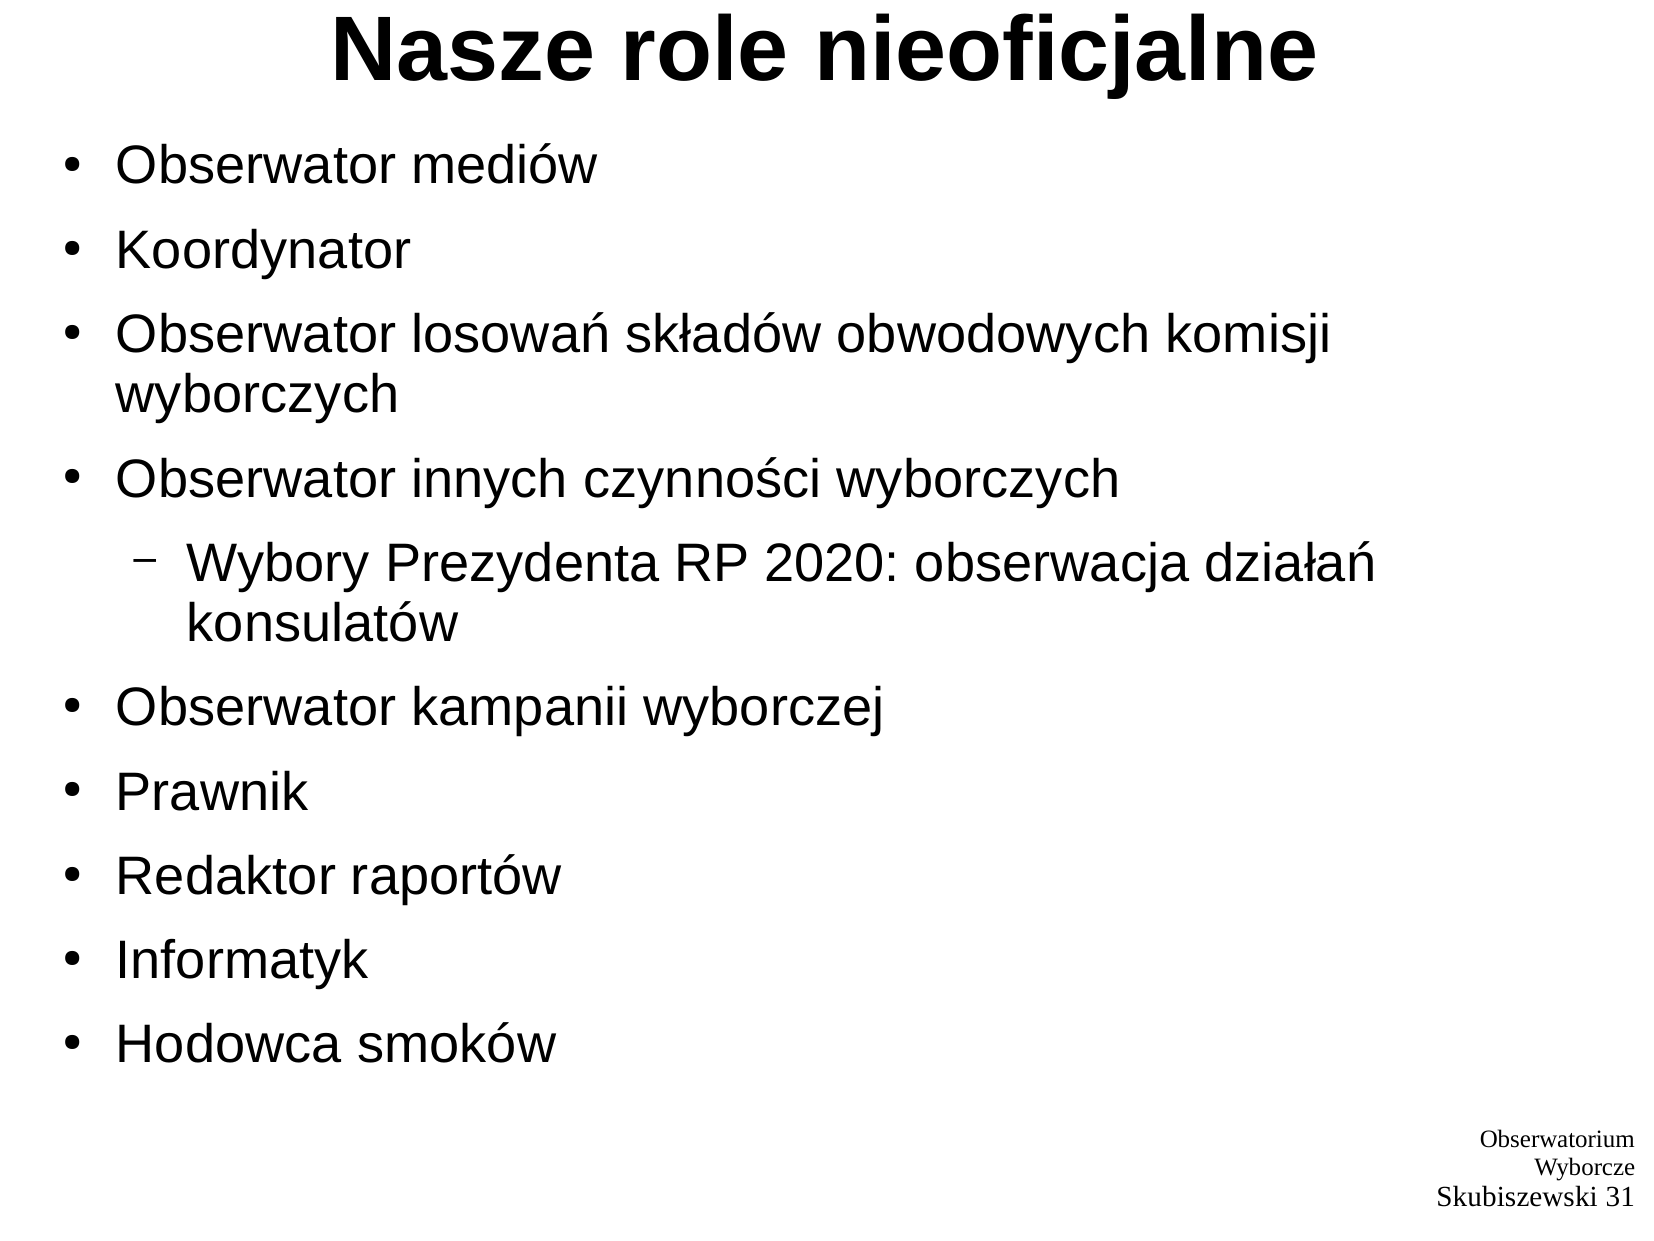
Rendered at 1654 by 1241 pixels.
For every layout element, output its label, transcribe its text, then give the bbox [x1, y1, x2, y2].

title Nasze role nieoficjalne [80, 0, 1570, 121]
list Obserwator mediów Koordynator Obserwator losowań składów obwodowych komisji wyborczych Obserwator innych czynności wyborczych Wybory Prezydenta RP 2020: obserwacja działań konsulatów Obserwator kampanii wyborczej Prawnik Redaktor raportów Informatyk Hodowca smoków [45, 135, 1598, 1186]
